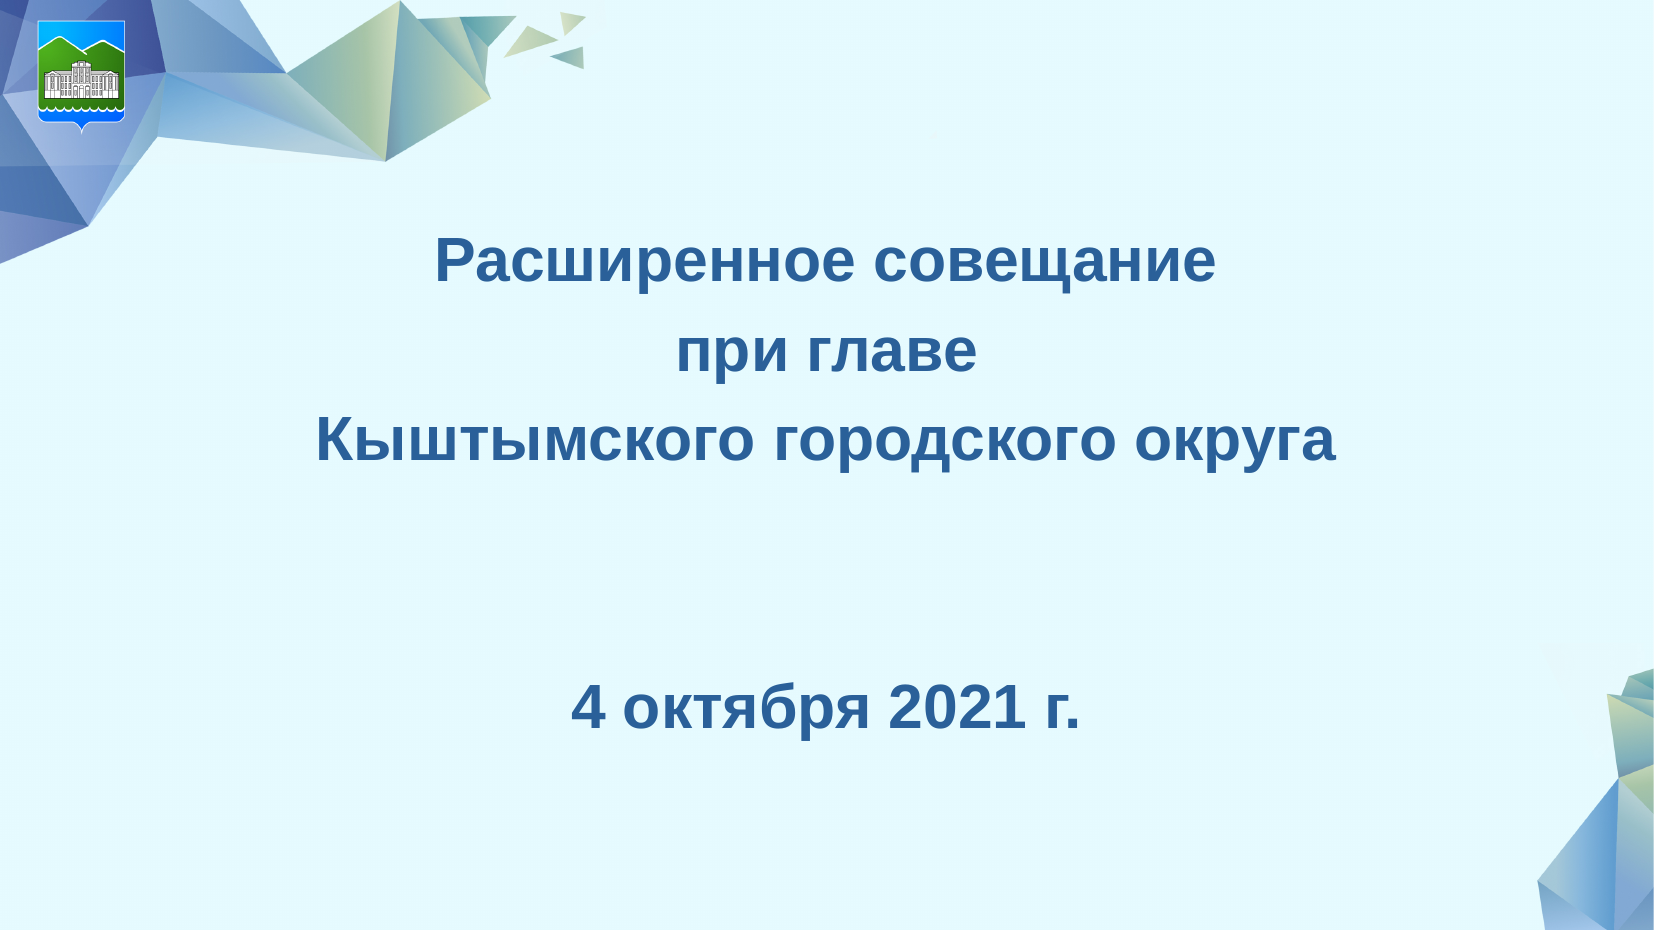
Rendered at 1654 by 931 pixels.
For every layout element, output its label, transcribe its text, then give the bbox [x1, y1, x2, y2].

subtitle Расширенное совещание при главе Кыштымского городского округа 4 октября 2021 г. [82, 217, 1571, 758]
picture [0, 0, 1654, 931]
